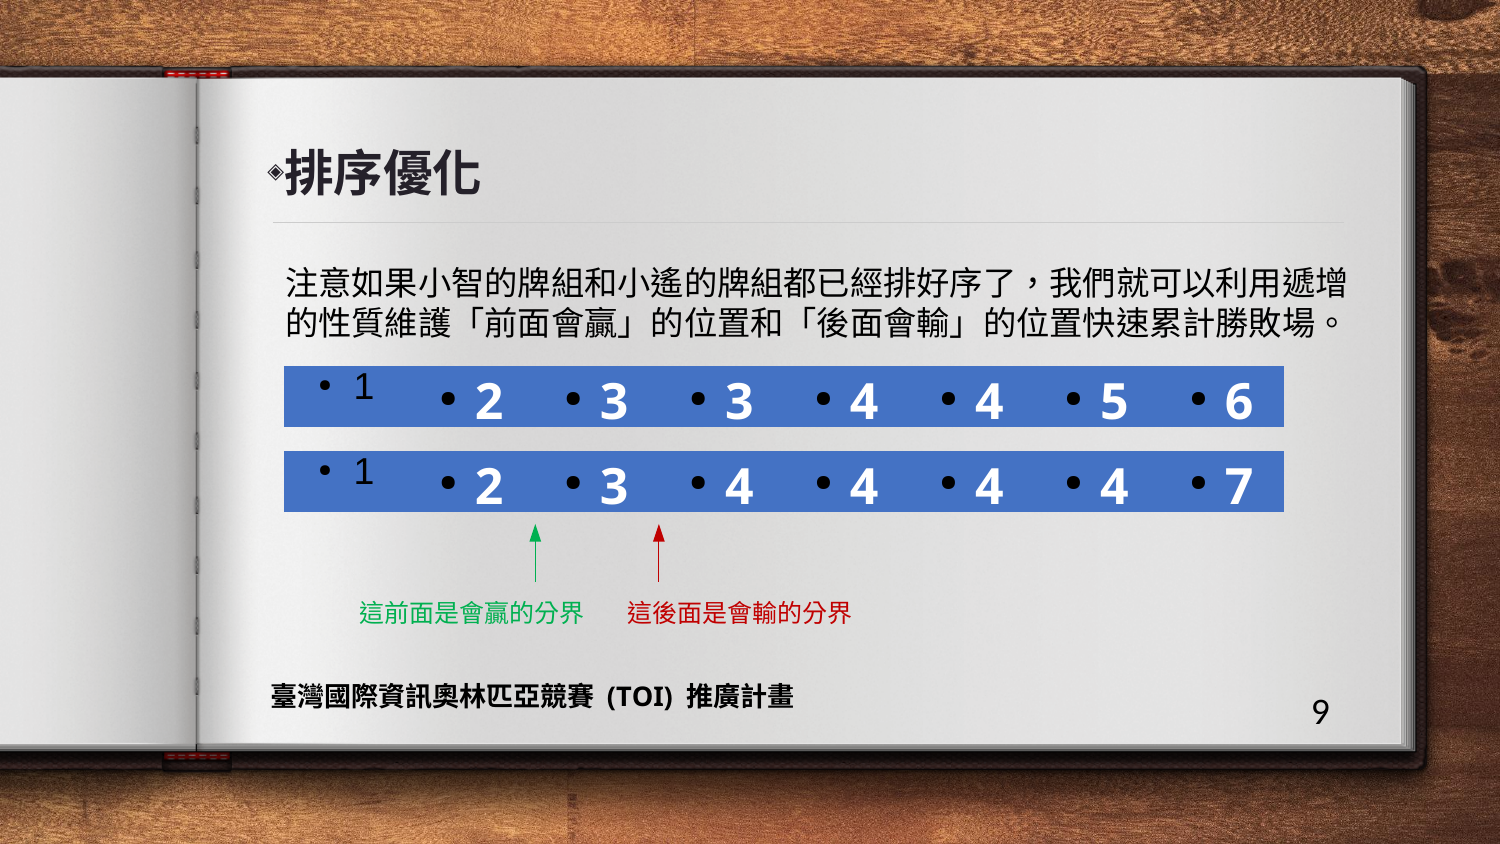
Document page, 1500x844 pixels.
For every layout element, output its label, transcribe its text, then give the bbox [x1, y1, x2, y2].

list 排序優化 [252, 126, 1194, 216]
text_box [1295, 672, 1386, 737]
table_header 3 [534, 451, 659, 512]
table_header 4 [909, 451, 1034, 512]
table_header 4 [784, 451, 909, 512]
table_header 2 [409, 366, 534, 427]
table_header 2 [409, 451, 534, 512]
text_box 這前面是會贏的分界 [344, 589, 606, 636]
table_header 5 [1034, 366, 1159, 427]
table_header 1 [284, 451, 409, 512]
table_header 1 [284, 366, 409, 427]
table_header 6 [1159, 366, 1284, 427]
table_header 4 [659, 451, 784, 512]
table_header 7 [1159, 451, 1284, 512]
table_header 3 [534, 366, 659, 427]
table_header 4 [1034, 451, 1159, 512]
text_box 這後面是會輸的分界 [612, 589, 874, 636]
table_header 3 [659, 366, 784, 427]
text_box 注意如果小智的牌組和小遙的牌組都已經排好序了，我們就可以利用遞增的性質維護「前面會贏」的位置和「後面會輸」的位置快速累計勝敗場。 [270, 254, 1368, 351]
table_header 4 [909, 366, 1034, 427]
table_header 4 [784, 366, 909, 427]
